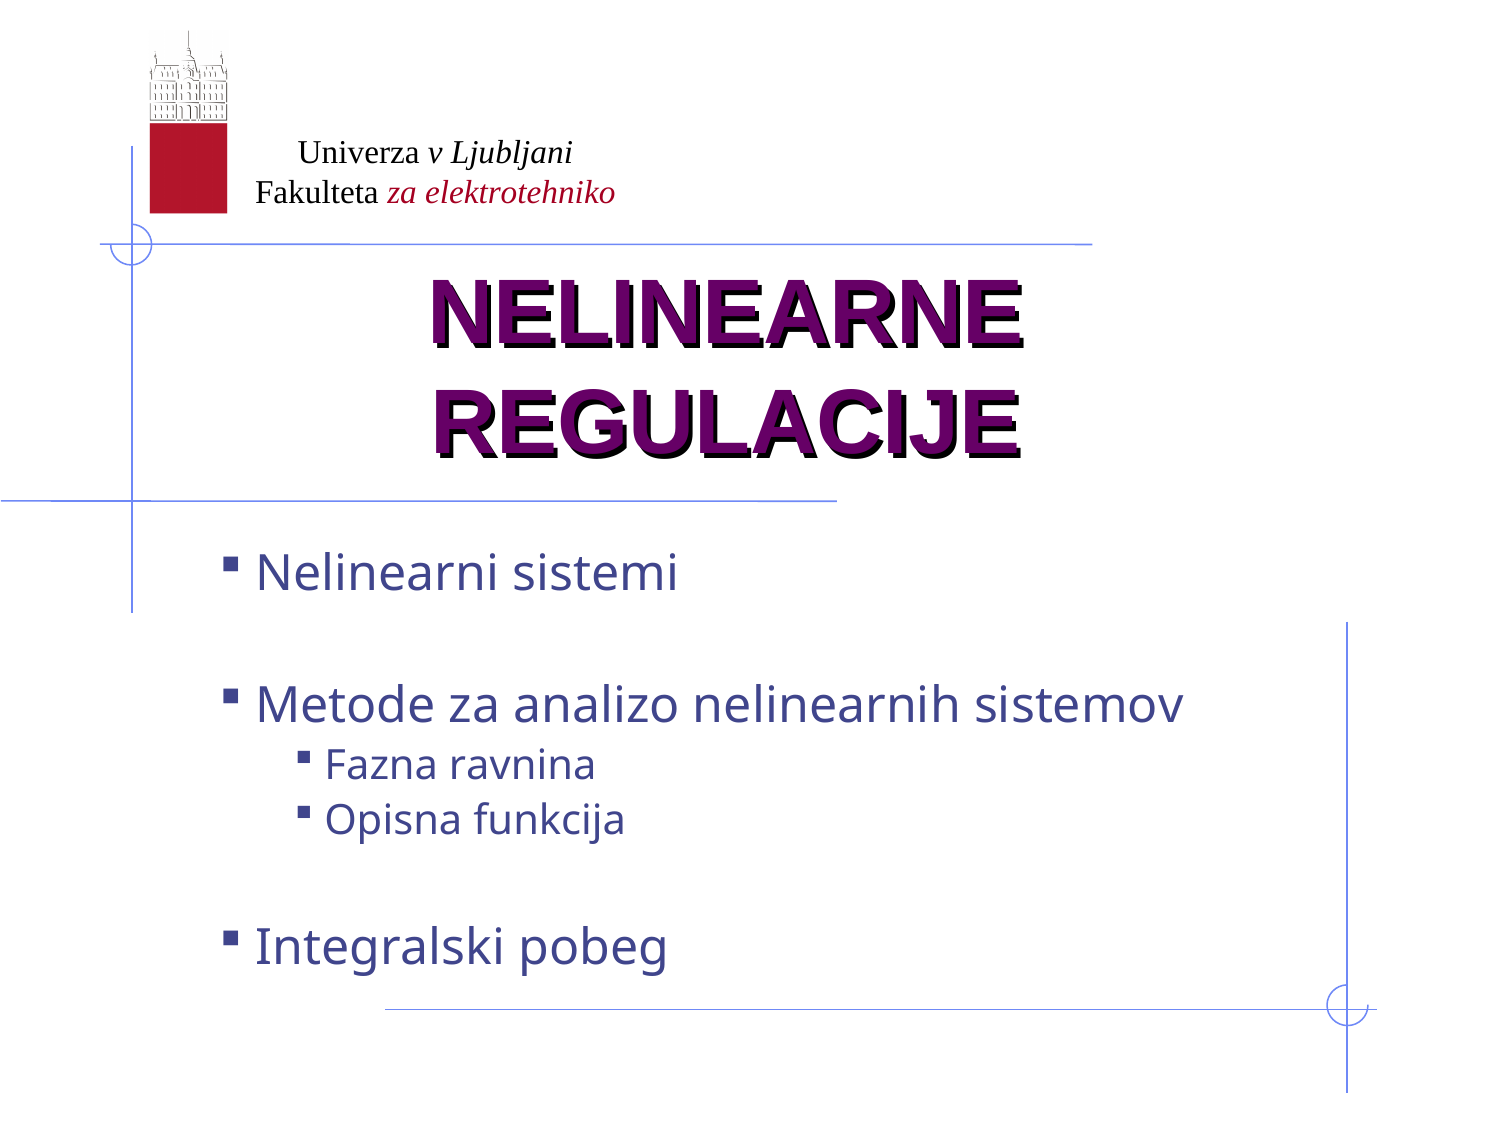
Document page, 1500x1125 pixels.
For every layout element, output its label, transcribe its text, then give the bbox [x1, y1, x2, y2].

text_box Nelinearni sistemi Metode za analizo nelinearnih sistemov Fazna ravnina Opisna funkcija Integralski pobeg [204, 527, 1249, 1043]
text_box Univerza v Ljubljani Fakulteta za elektrotehniko [239, 125, 632, 218]
title NELINEARNE REGULACIJE [134, 244, 1318, 480]
picture [148, 30, 229, 214]
